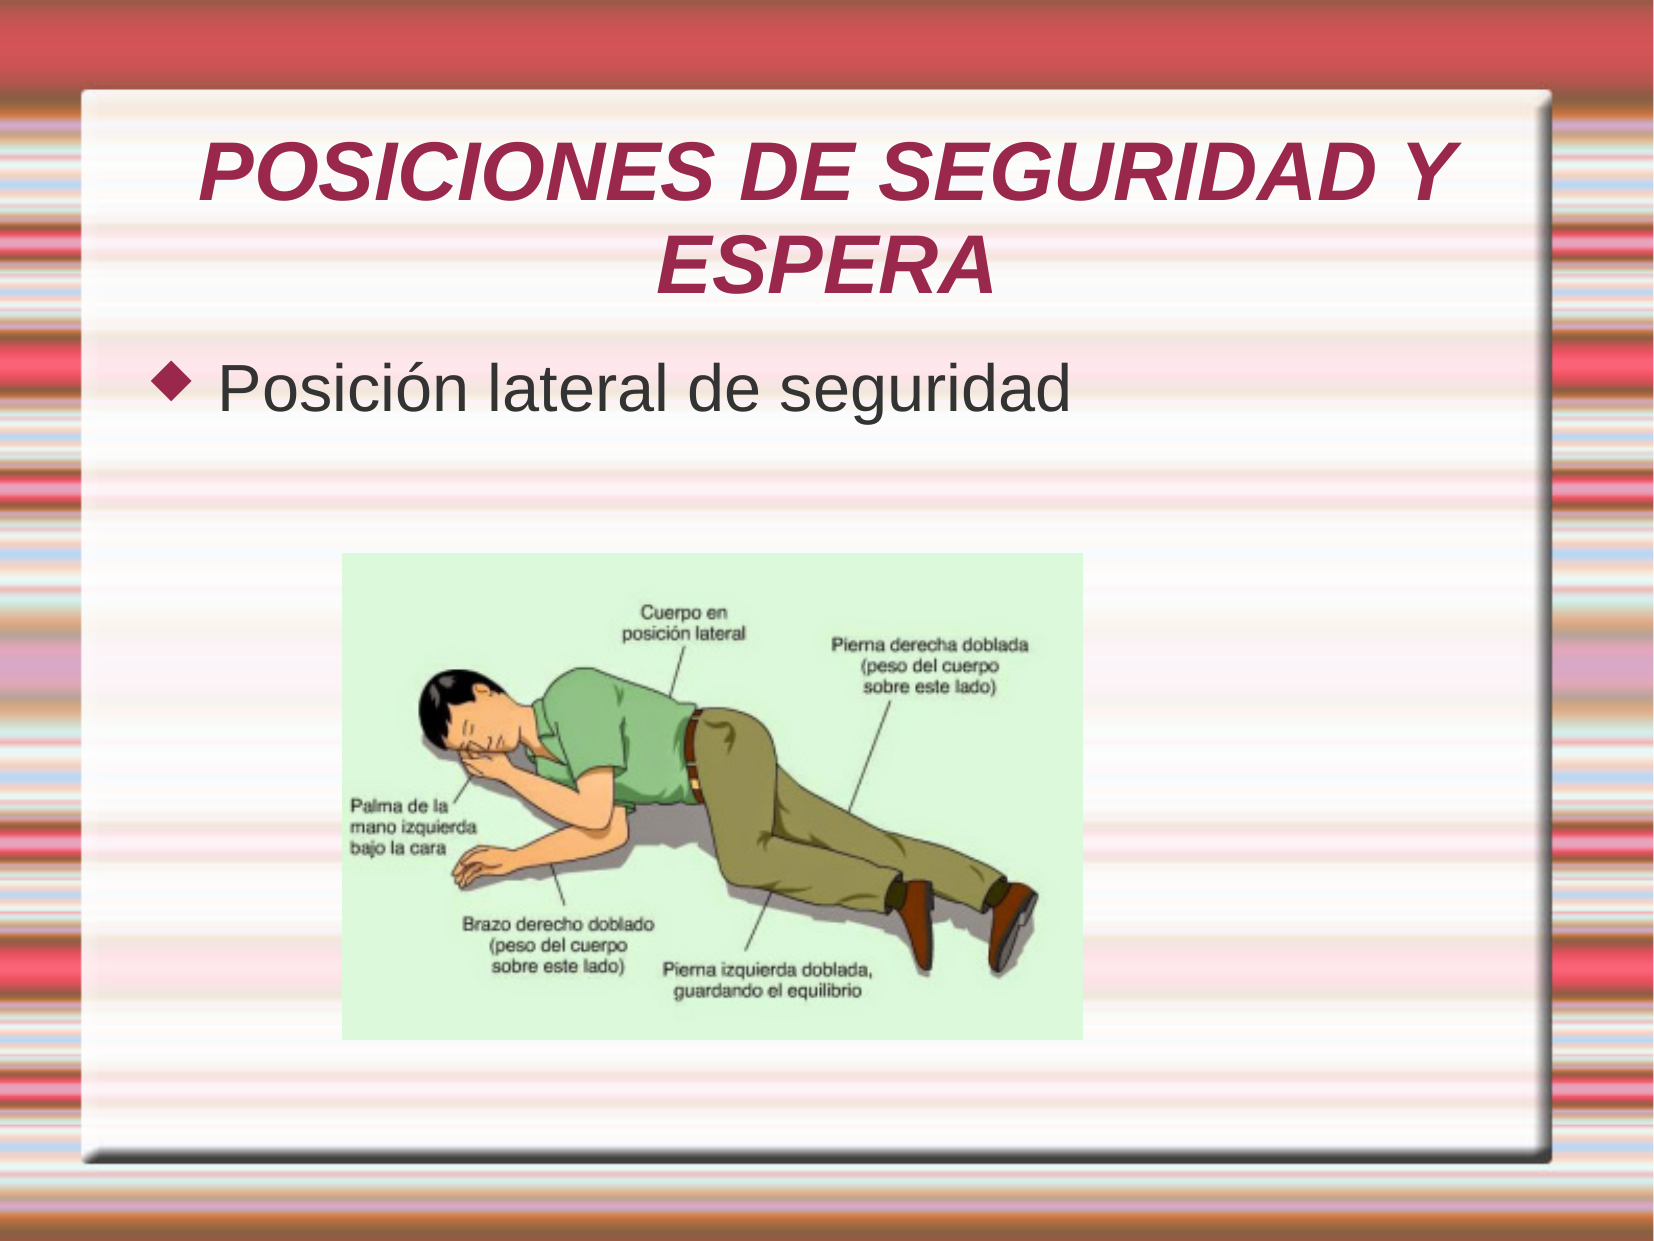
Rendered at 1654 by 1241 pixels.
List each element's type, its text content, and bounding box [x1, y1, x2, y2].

picture [0, 0, 1654, 1241]
list Posición lateral de seguridad [134, 350, 1516, 1132]
title POSICIONES DE SEGURIDAD Y ESPERA [121, 114, 1534, 322]
